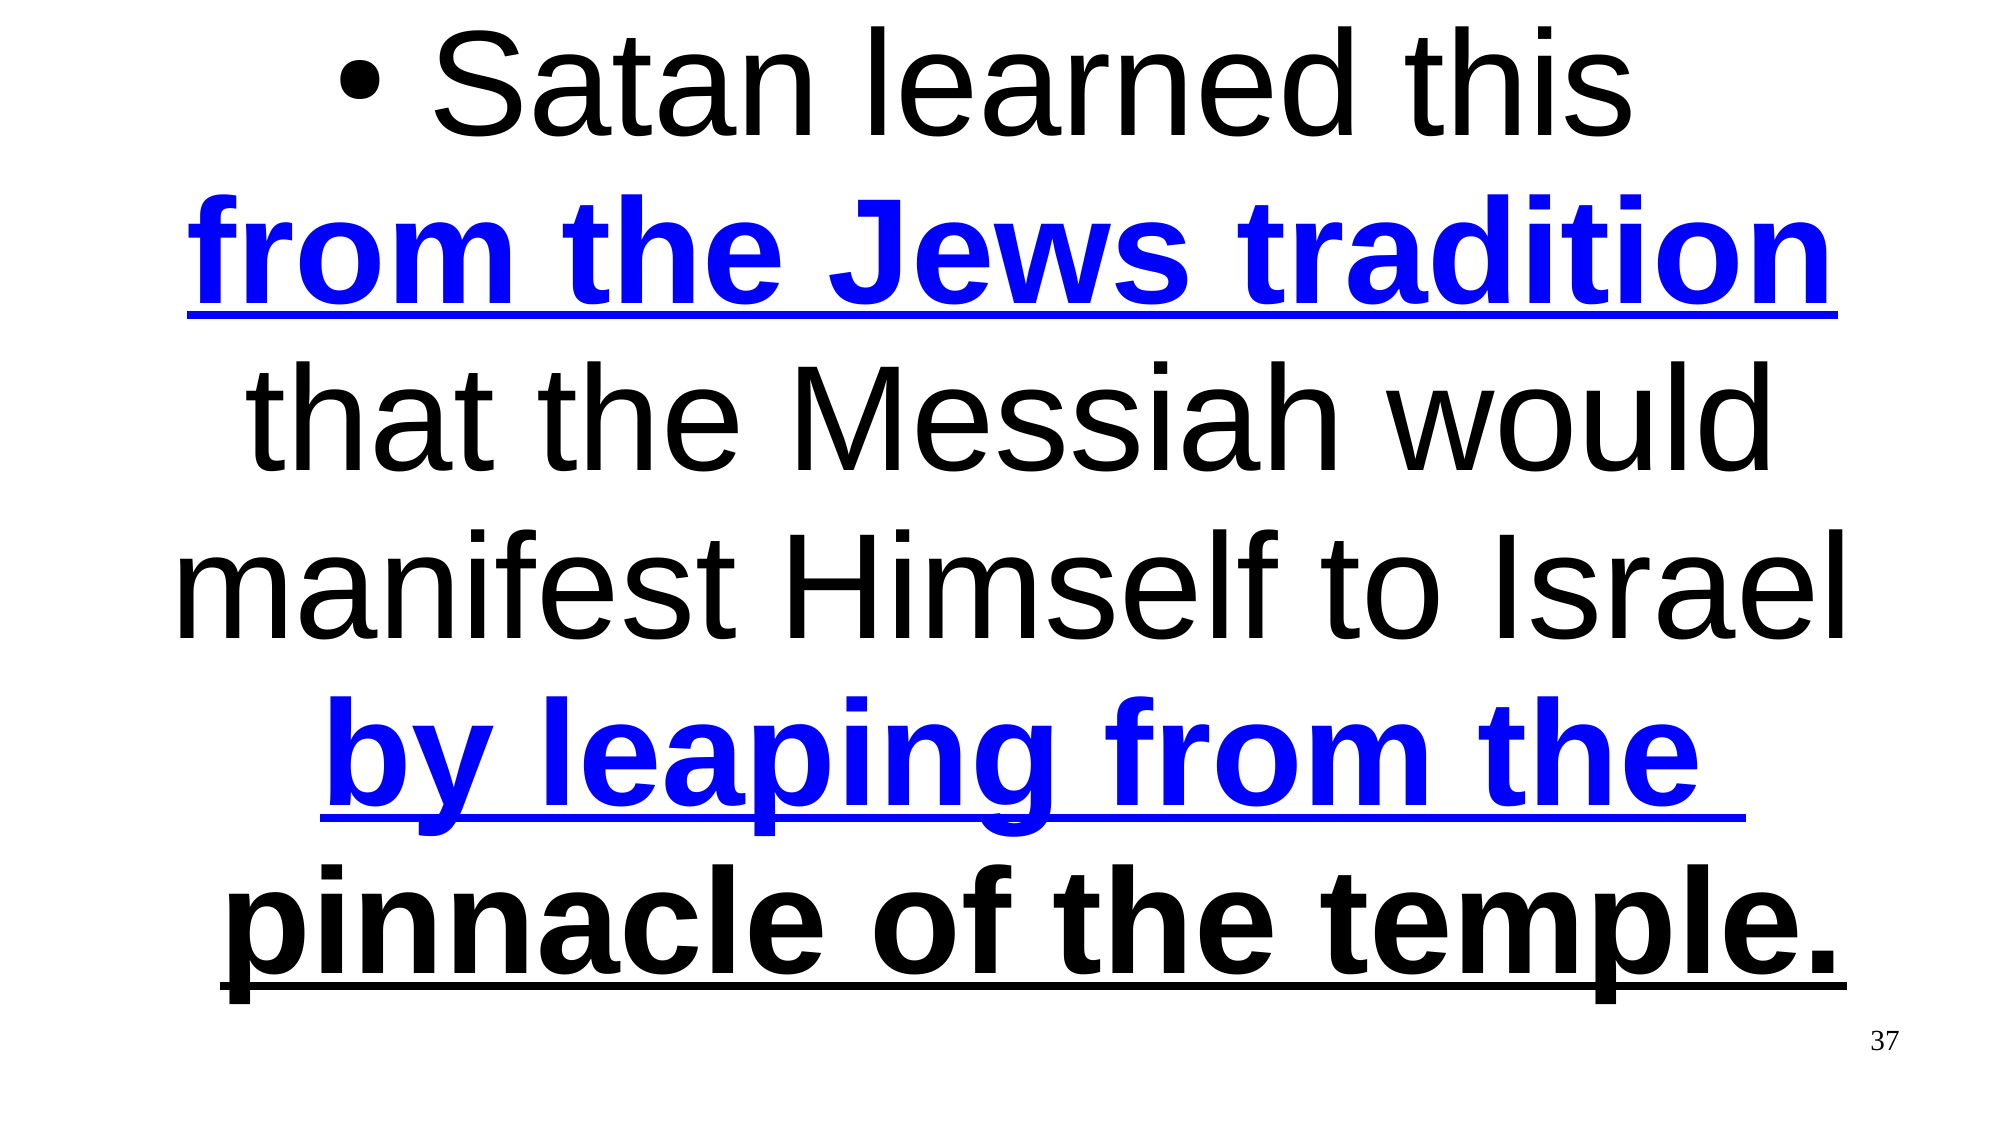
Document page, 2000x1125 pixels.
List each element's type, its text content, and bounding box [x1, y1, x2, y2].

list Satan learned this from the Jews tradition that the Messiah would manifest Himself to Israel by leaping from the pinnacle of the temple. [0, 0, 1996, 1123]
